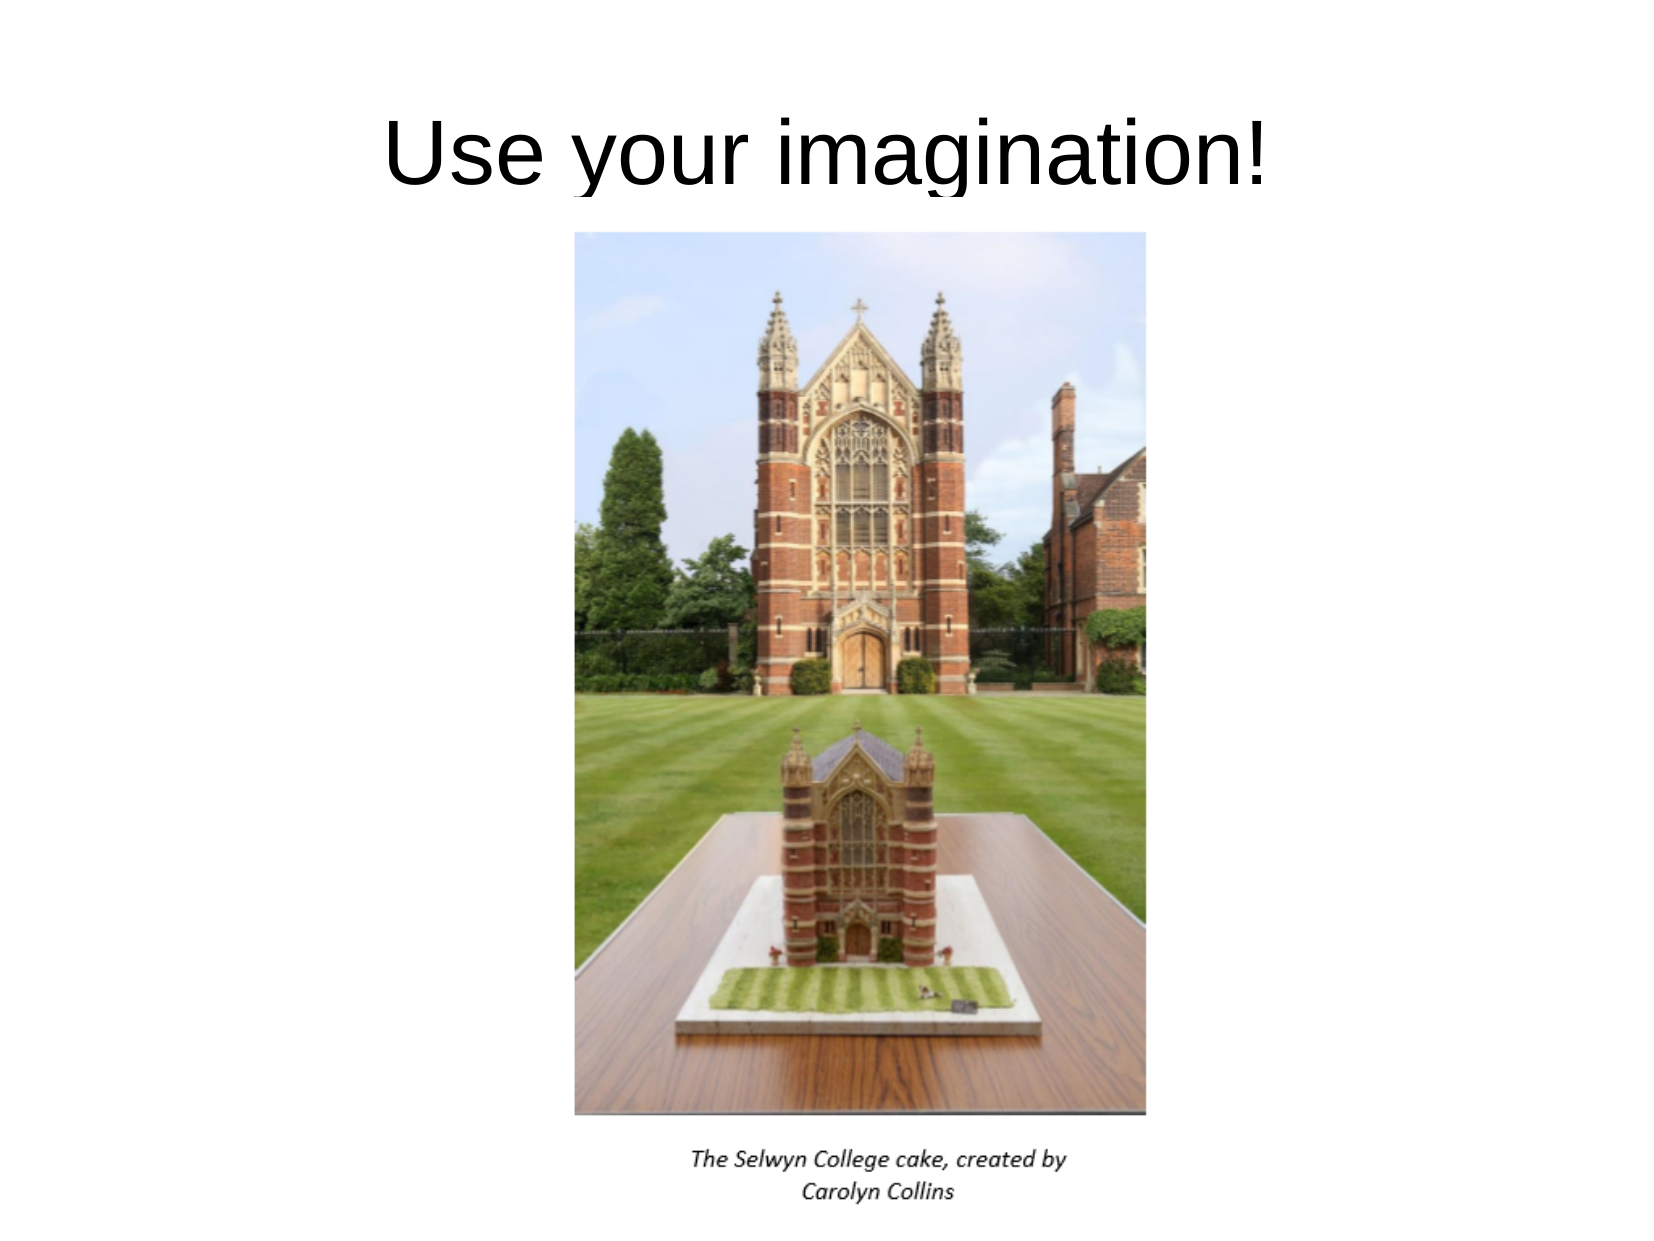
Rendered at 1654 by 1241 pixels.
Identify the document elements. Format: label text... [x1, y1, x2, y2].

title Use your imagination! [82, 49, 1571, 257]
picture [543, 197, 1182, 1229]
